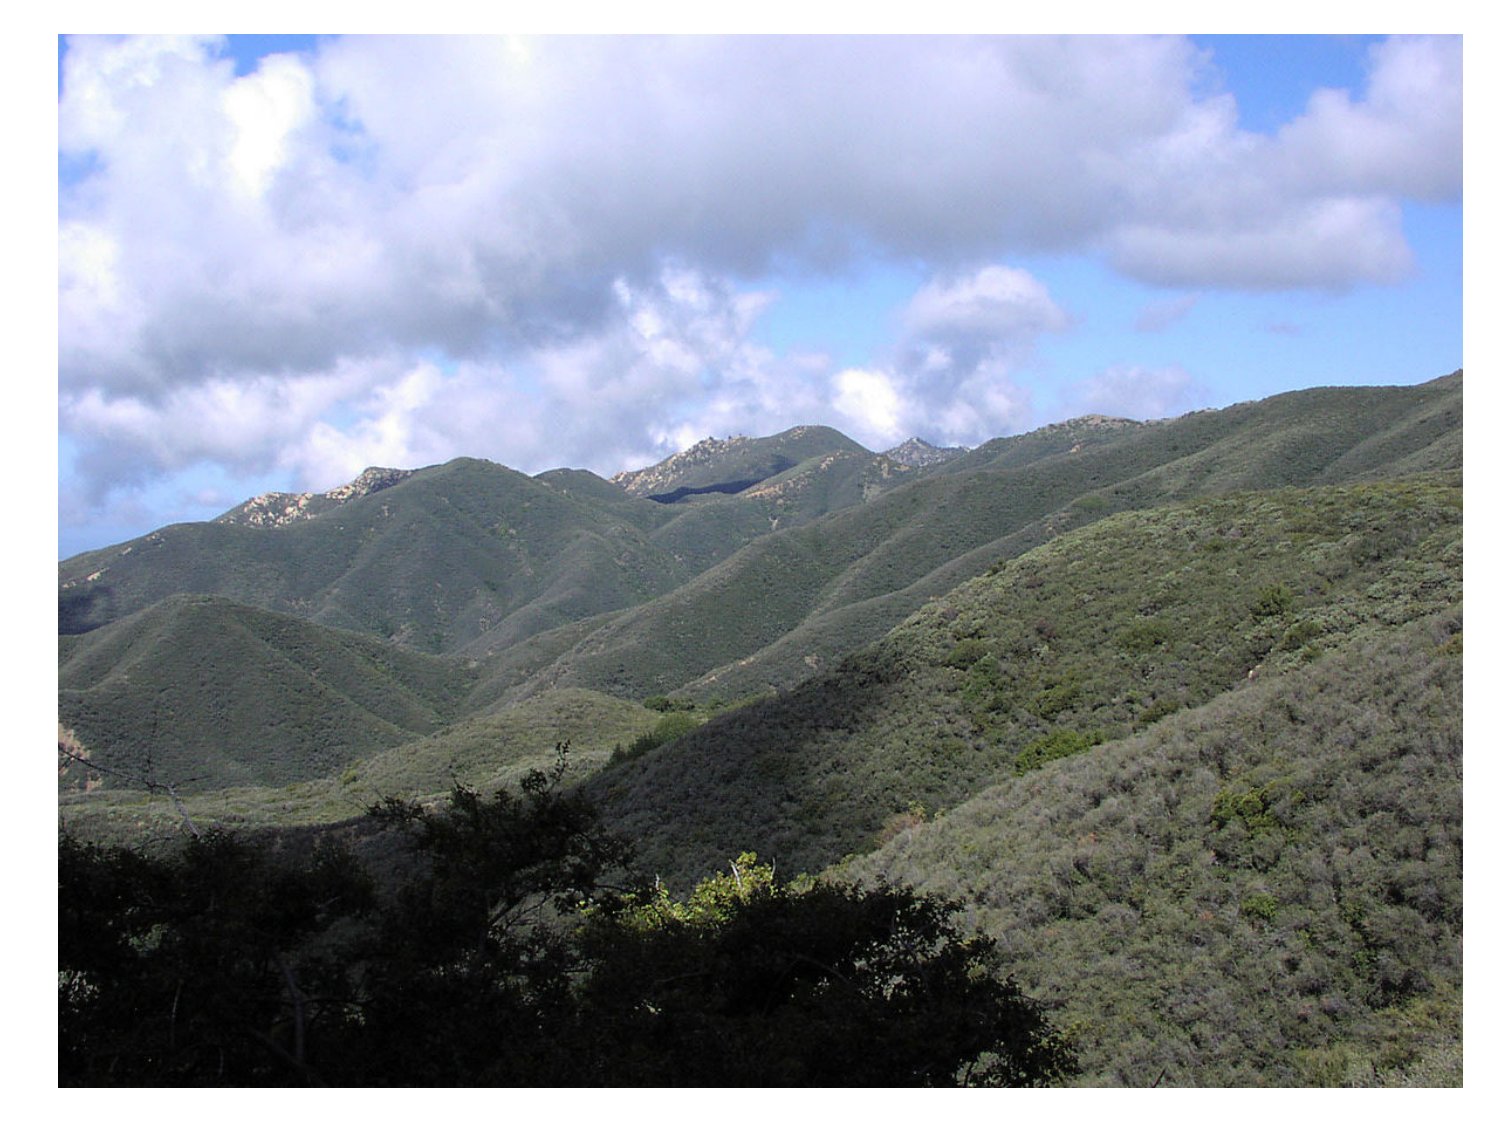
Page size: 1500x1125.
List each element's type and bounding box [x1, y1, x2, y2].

picture [58, 34, 1463, 1088]
